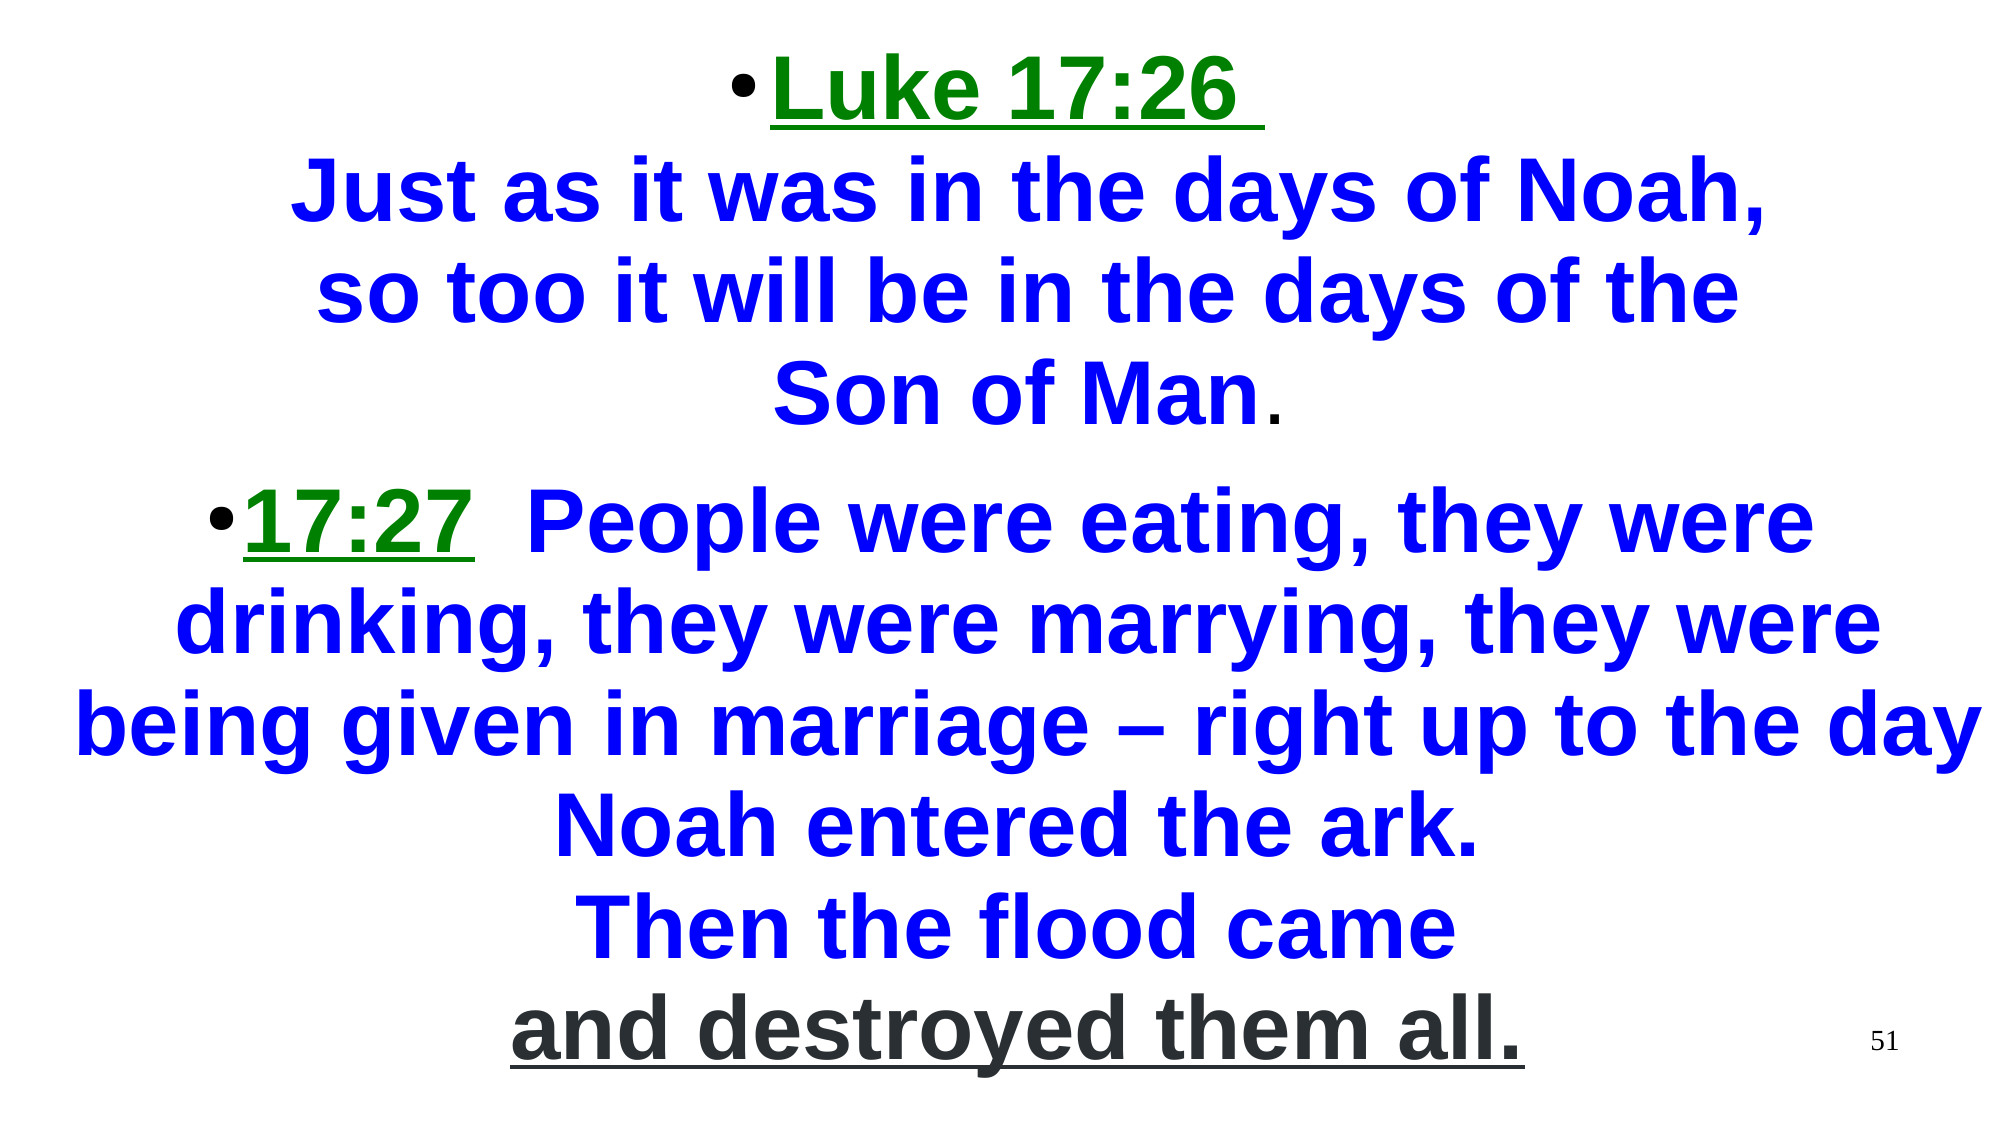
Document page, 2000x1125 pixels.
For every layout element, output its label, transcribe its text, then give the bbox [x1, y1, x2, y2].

list Luke 17:26 Just as it was in the days of Noah, so too it will be in the days of the Son of Man. 17:27 People were eating, they were drinking, they were marrying, they were being given in marriage – right up to the day Noah entered the ark. Then the flood came and destroyed them all. [37, 37, 1988, 1088]
